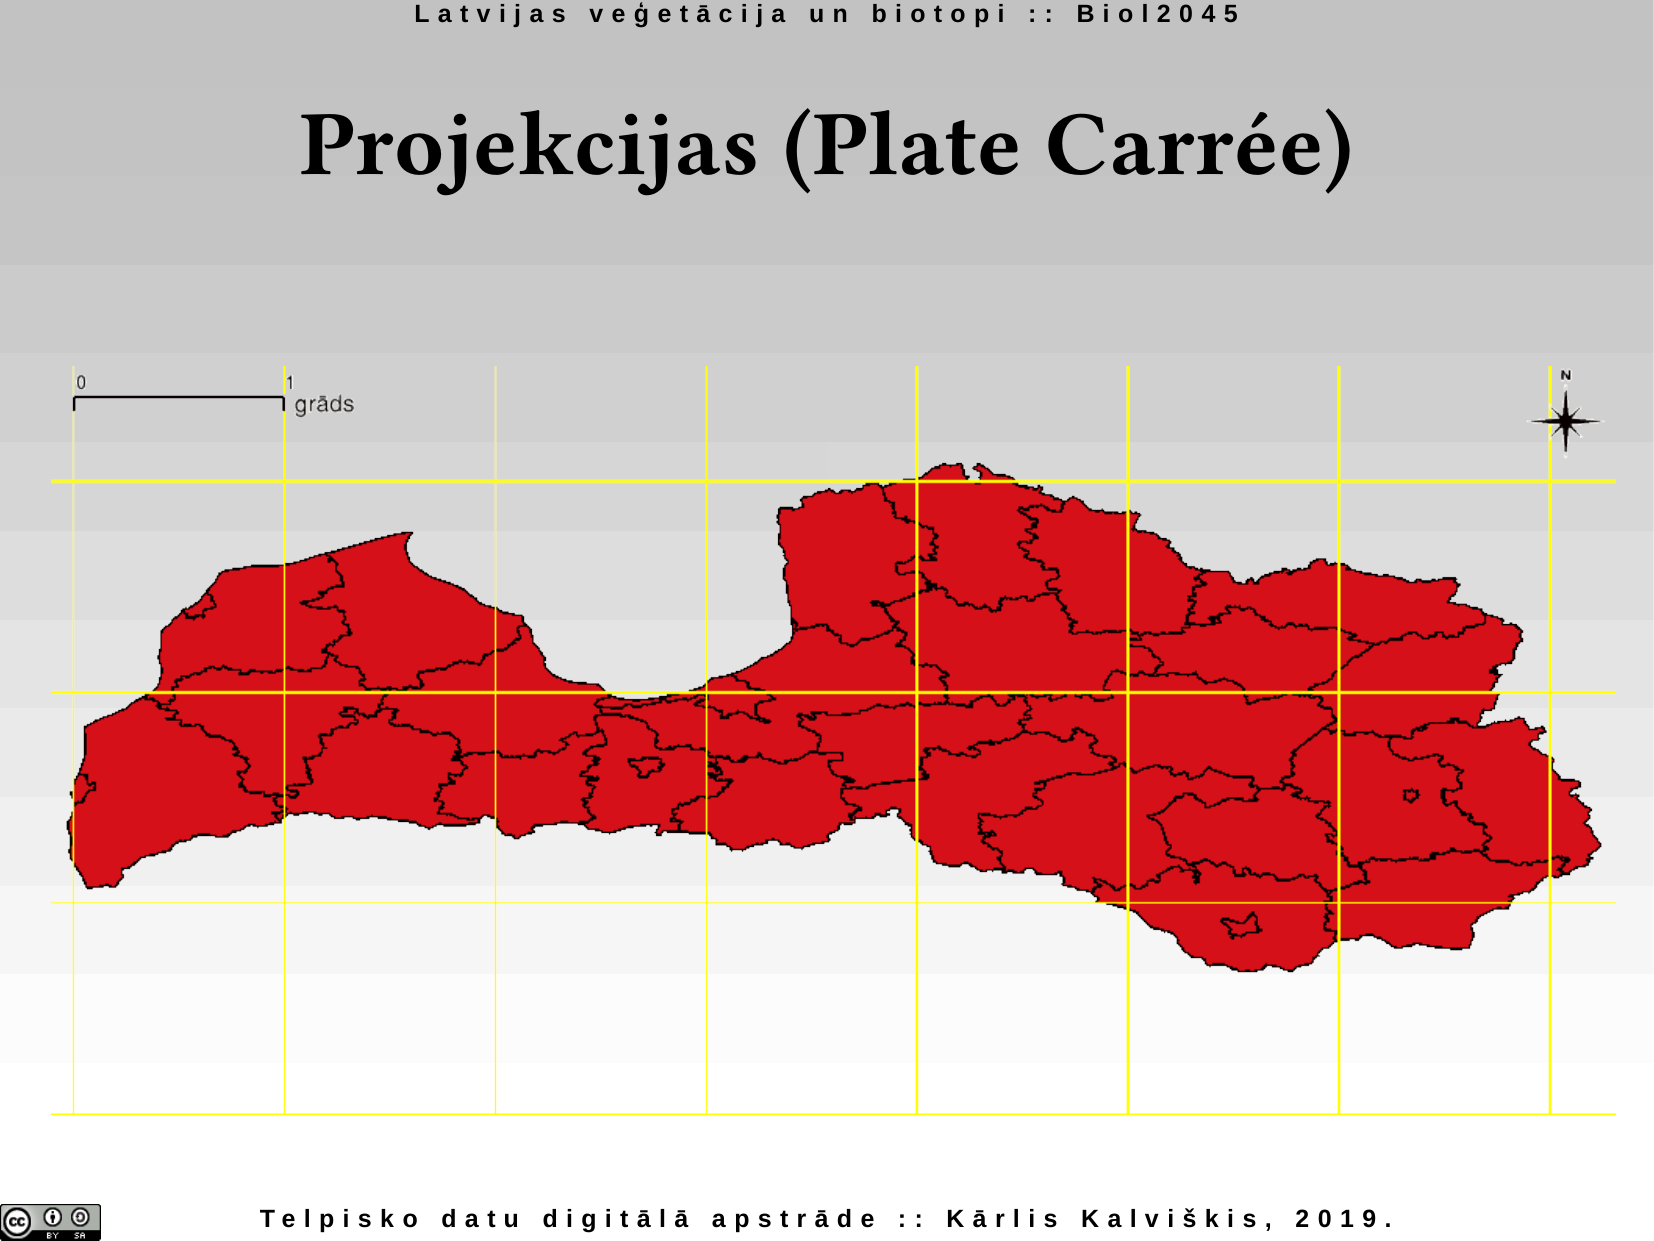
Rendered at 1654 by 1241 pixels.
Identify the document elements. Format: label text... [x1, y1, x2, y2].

title Projekcijas (Plate Carrée) [0, 1, 1654, 287]
picture [0, 287, 1654, 1241]
